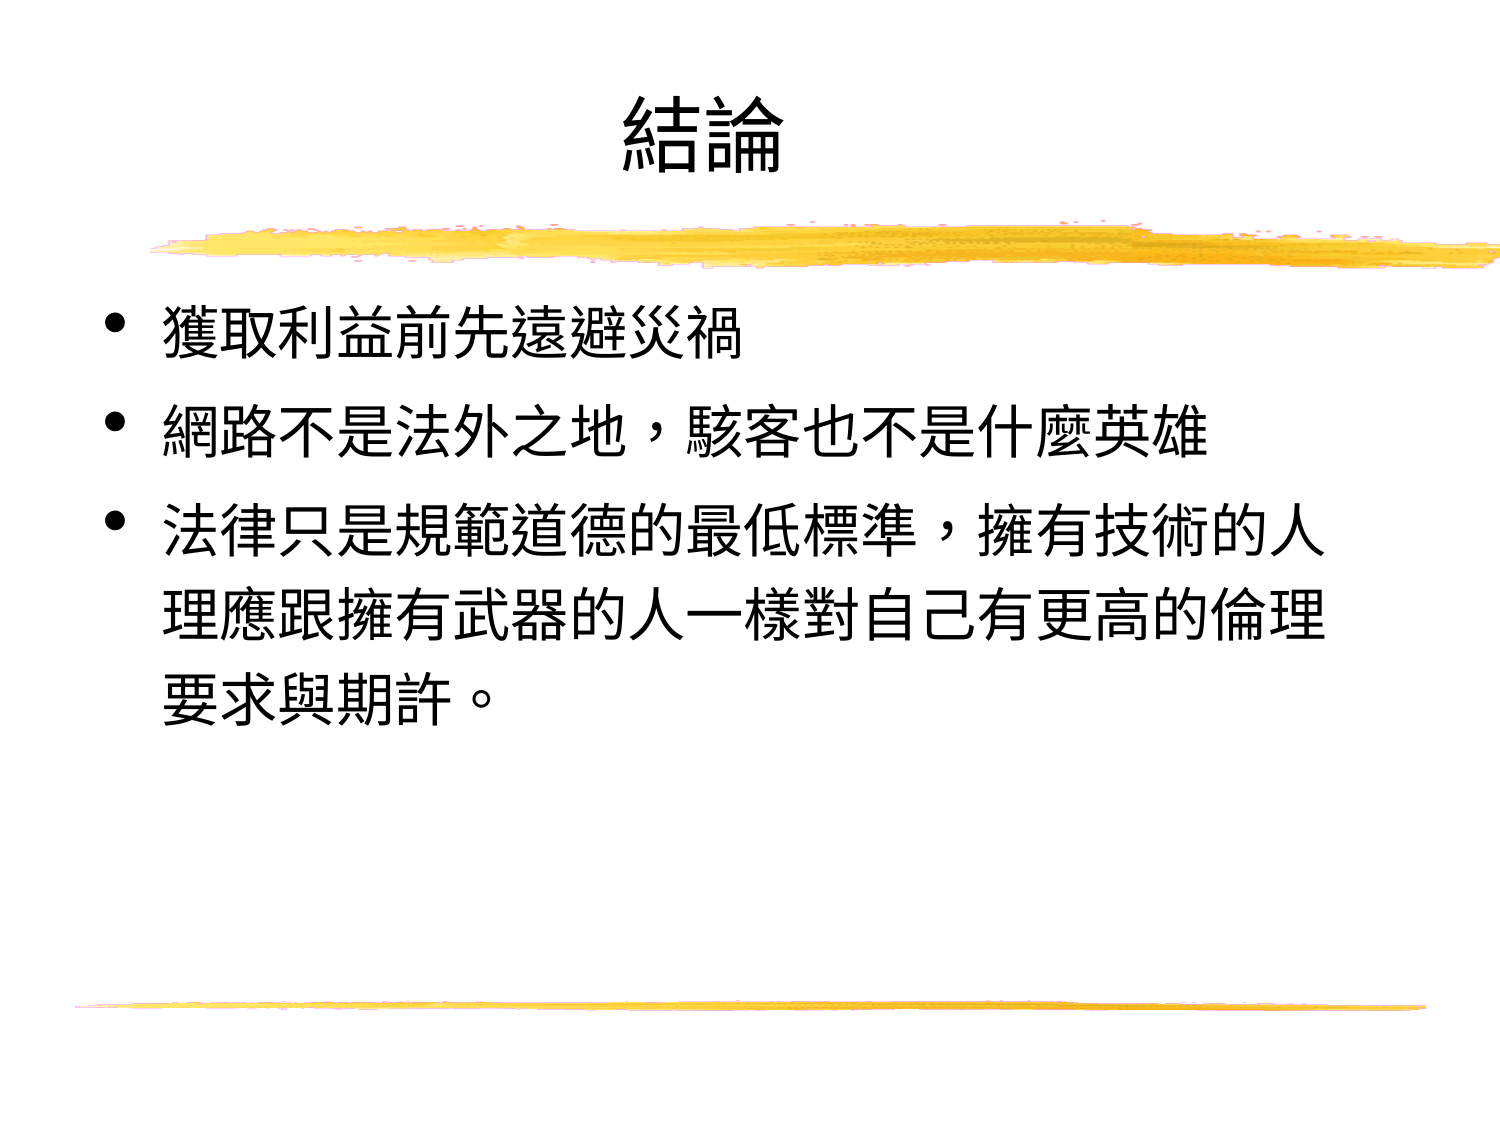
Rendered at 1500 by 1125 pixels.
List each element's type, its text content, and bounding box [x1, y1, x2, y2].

picture [150, 215, 1500, 279]
picture [75, 999, 1426, 1013]
list 獲取利益前先遠避災禍 網路不是法外之地，駭客也不是什麼英雄 法律只是規範道德的最低標準，擁有技術的人理應跟擁有武器的人一樣對自己有更高的倫理要求與期許。 [105, 287, 1381, 963]
title 結論 [66, 30, 1342, 231]
